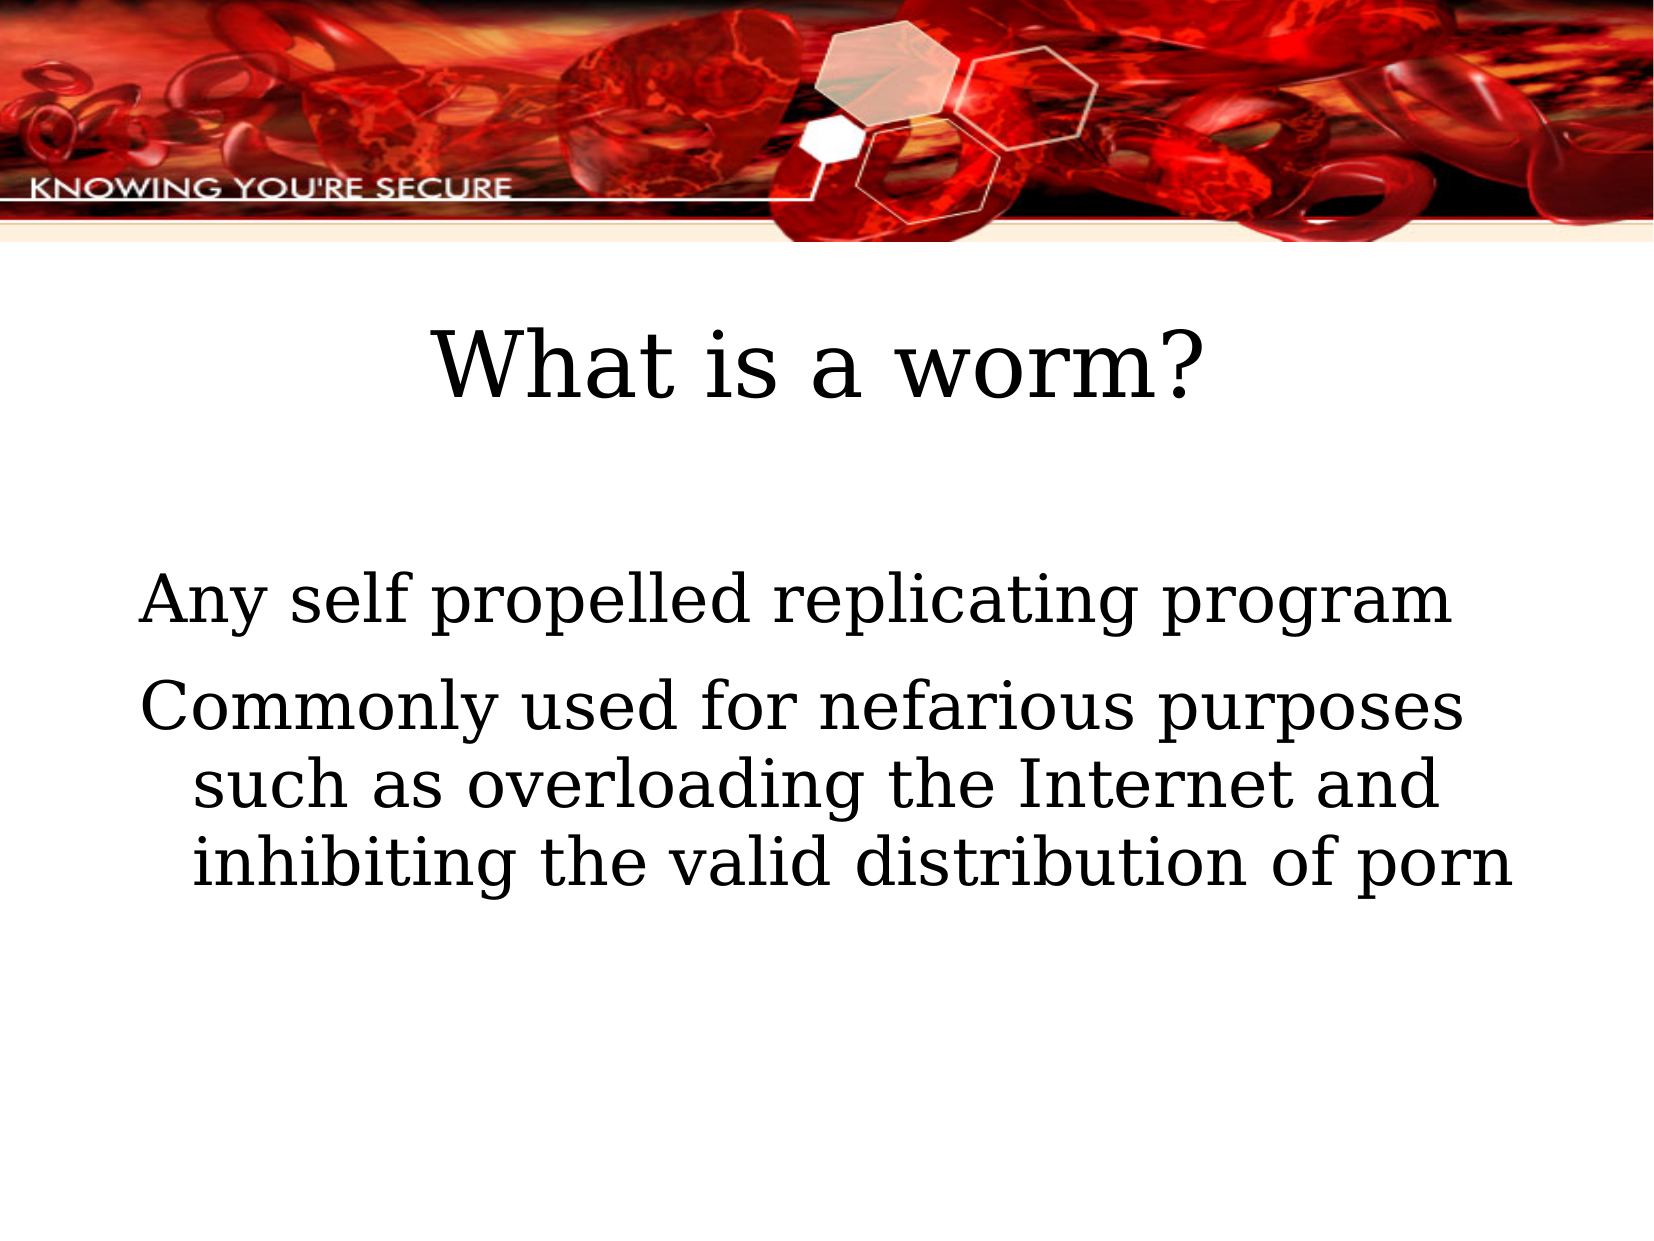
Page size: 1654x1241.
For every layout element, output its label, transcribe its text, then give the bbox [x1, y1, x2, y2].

title What is a worm? [113, 261, 1526, 470]
picture [0, 0, 1654, 242]
list Any self propelled replicating program Commonly used for nefarious purposes such as overloading the Internet and inhibiting the valid distribution of porn [121, 560, 1534, 1194]
